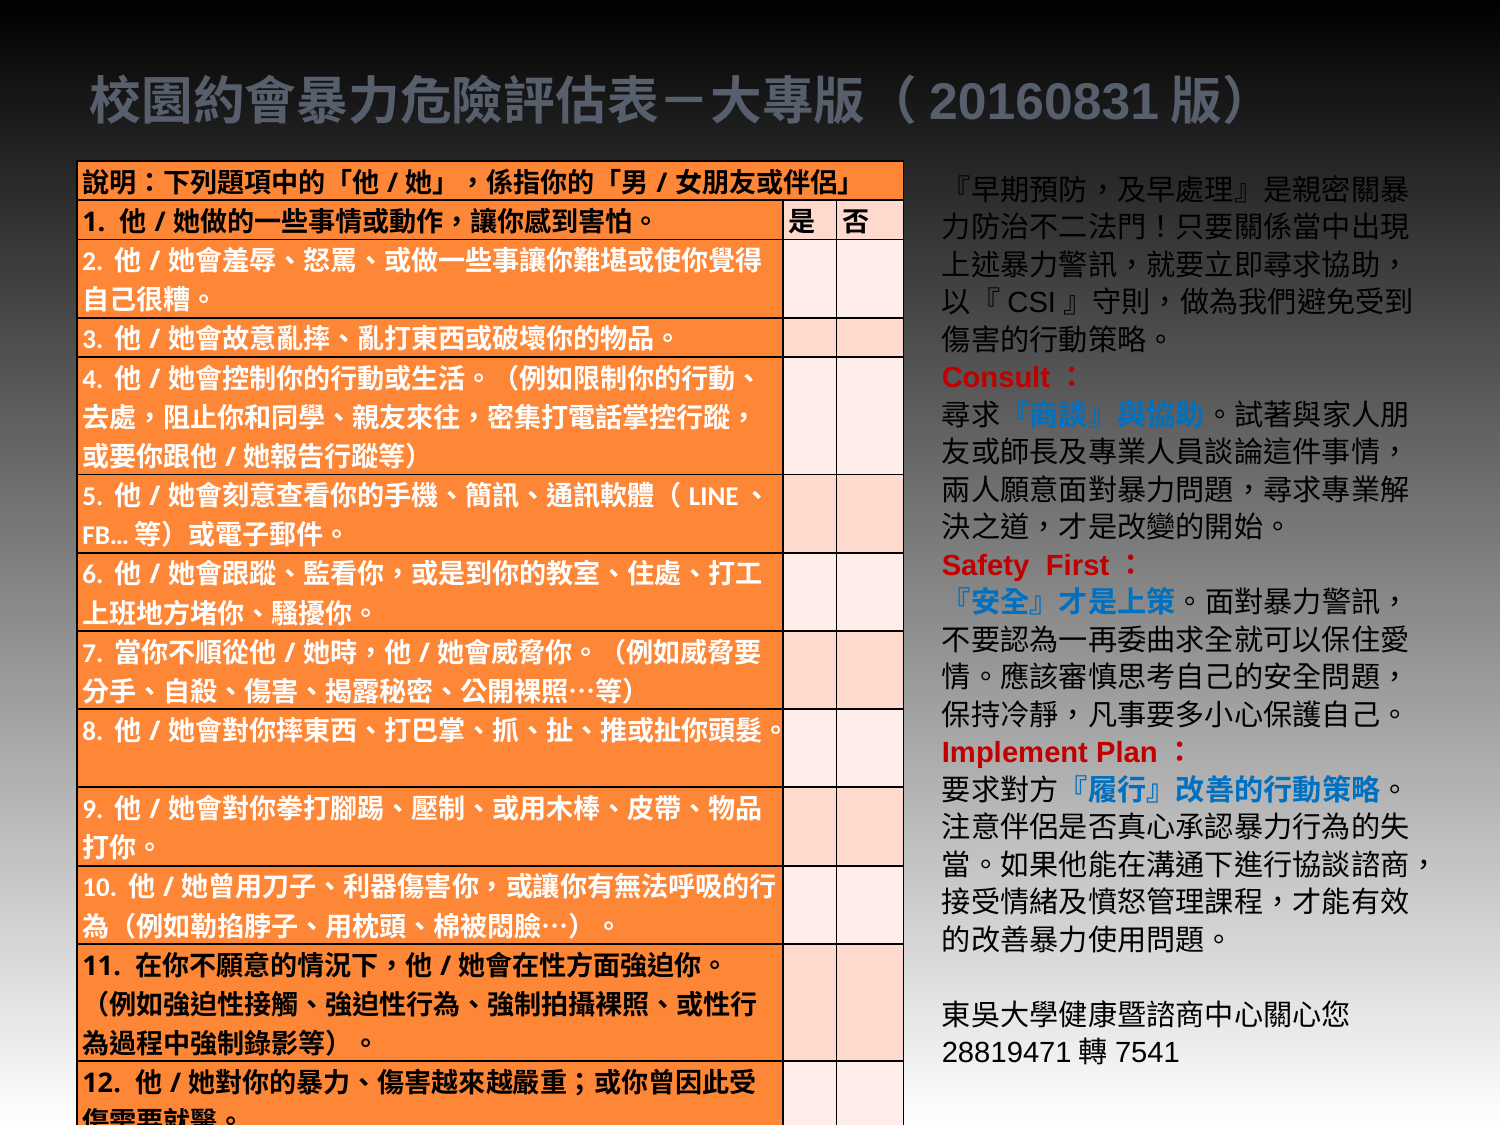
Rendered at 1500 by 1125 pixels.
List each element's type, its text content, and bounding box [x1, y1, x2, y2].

table_cell 10. 他/她曾用刀子、利器傷害你，或讓你有無法呼吸的行為（例如勒掐脖子、用枕頭、棉被悶臉…）。 [78, 867, 782, 943]
table_cell [784, 632, 836, 708]
table_cell [837, 788, 903, 865]
table_cell [784, 358, 836, 474]
table_cell 8. 他/她會對你摔東西、打巴掌、抓、扯、推或扯你頭髮。 [78, 710, 782, 786]
table_cell [837, 475, 903, 552]
table_cell 1. 他/她做的一些事情或動作，讓你感到害怕。 [78, 201, 782, 239]
table_cell [837, 358, 903, 474]
table_header 說明：下列題項中的「他/她」，係指你的「男/女朋友或伴侶」 [78, 162, 903, 199]
table_cell 否 [837, 201, 903, 239]
table_cell 5. 他/她會刻意查看你的手機、簡訊、通訊軟體（LINE、FB…等）或電子郵件。 [78, 475, 782, 552]
table_cell 4. 他/她會控制你的行動或生活。（例如限制你的行動、去處，阻止你和同學、親友來往，密集打電話掌控行蹤，或要你跟他/她報告行蹤等） [78, 358, 782, 474]
table_cell [837, 945, 903, 1060]
table_cell [784, 240, 836, 317]
table_cell [784, 867, 836, 943]
table_cell [784, 554, 836, 630]
table_cell [784, 945, 836, 1060]
table_cell [784, 710, 836, 786]
table_cell 6. 他/她會跟蹤、監看你，或是到你的教室、住處、打工上班地方堵你、騷擾你。 [78, 554, 782, 630]
table_cell [837, 710, 903, 786]
table_cell 11. 在你不願意的情況下，他/她會在性方面強迫你。（例如強迫性接觸、強迫性行為、強制拍攝裸照、或性行為過程中強制錄影等）。 [78, 945, 782, 1060]
table_cell [837, 319, 903, 356]
table_cell [837, 632, 903, 708]
table_cell 2. 他/她會羞辱、怒罵、或做一些事讓你難堪或使你覺得自己很糟。 [78, 240, 782, 317]
table_cell [784, 788, 836, 865]
table_cell 3. 他/她會故意亂摔、亂打東西或破壞你的物品。 [78, 319, 782, 356]
title 校園約會暴力危險評估表－大專版（20160831版） [75, 45, 1388, 138]
table_cell 12. 他/她對你的暴力、傷害越來越嚴重；或你曾因此受傷需要就醫。 [78, 1062, 782, 1125]
table_cell [784, 475, 836, 552]
table_cell 是 [784, 201, 836, 239]
table_cell [837, 554, 903, 630]
table_cell [837, 867, 903, 943]
table_cell 9. 他/她會對你拳打腳踢、壓制、或用木棒、皮帶、物品打你。 [78, 788, 782, 865]
table_cell [837, 240, 903, 317]
table_cell [837, 1062, 903, 1125]
text_box 『早期預防，及早處理』是親密關暴力防治不二法門！只要關係當中出現上述暴力警訊，就要立即尋求協助，以『CSI』守則，做為我們避免受到傷害的行動策略。 Consult： 尋求『商談』與協助。試著與家人朋友或師長及專業人員談論這件事情，兩人願意面對暴力問題，尋求專業解決之道，才是改變的開始。 Safety First： 『安全』才是上策。面對暴力警訊，不要認為一再委曲求全就可以保住愛情。應該審慎思考自己的安全問題，保持冷靜，凡事要多小心保護自己。 Implement Plan： 要求對方『履行』改善的行動策略。注意伴侶是否真心承認暴力行為的失當。如果他能在溝通下進行協談諮商，接受情緒及憤怒管理課程，才能有效的改善暴力使用問題。 東吳大學健康暨諮商中心關心您 28819471轉7541 [927, 160, 1436, 1076]
table_cell [784, 1062, 836, 1125]
table_cell [784, 319, 836, 356]
table_cell 7. 當你不順從他/她時，他/她會威脅你。（例如威脅要分手、自殺、傷害、揭露秘密、公開裸照…等） [78, 632, 782, 708]
